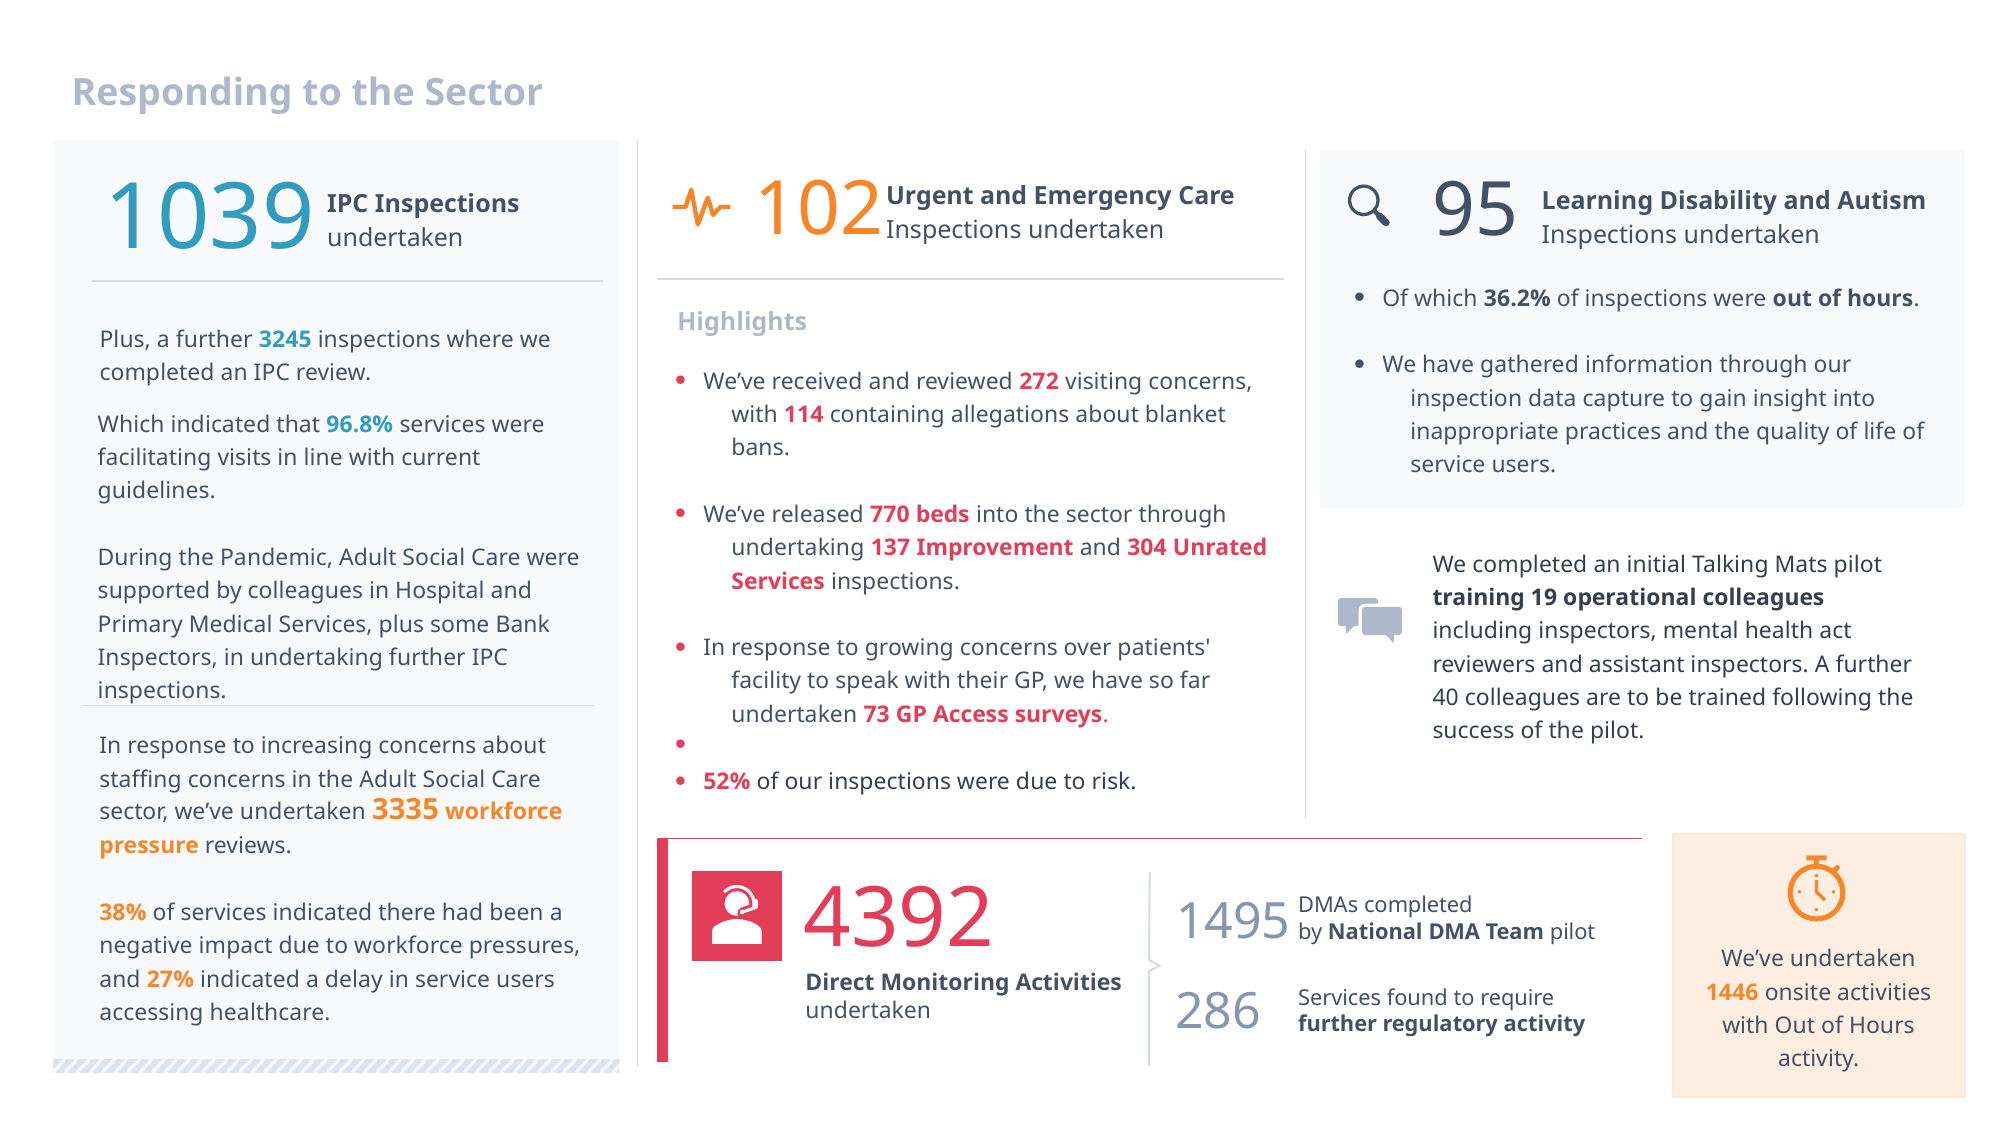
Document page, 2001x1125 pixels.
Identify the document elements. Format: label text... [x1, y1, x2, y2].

text_box Highlights [662, 297, 1035, 344]
picture [1775, 847, 1858, 930]
text_box [1673, 834, 1965, 1097]
text_box Of which 36.2% of inspections were out of hours. We have gathered information through our inspection data capture to gain insight into inappropriate practices and the quality of life of service users. [1339, 269, 1946, 484]
text_box Plus, a further 3245 inspections where we completed an IPC review. [84, 311, 605, 390]
text_box [657, 838, 668, 1062]
text_box Services found to require further regulatory activity [1283, 976, 1650, 1047]
text_box DMAs completed by National DMA Team pilot [1283, 883, 1650, 955]
text_box Direct Monitoring Activities undertaken [790, 960, 1156, 1032]
text_box 95 [1417, 152, 1636, 259]
text_box We’ve received and reviewed 272 visiting concerns, with 114 containing allegations about blanket bans. We’ve released 770 beds into the sector through undertaking 137 Improvement and 304 Unrated Services inspections. In response to growing concerns over patients' facility to speak with their GP, we have so far undertaken 73 GP Access surveys. 52% of our inspections were due to risk. [660, 352, 1293, 769]
text_box 1039 [89, 149, 358, 276]
text_box Learning Disability and Autism Inspections undertaken [1527, 174, 1957, 256]
text_box 4392 [788, 855, 1081, 972]
text_box Responding to the Sector [57, 48, 1110, 134]
text_box Which indicated that 96.8% services were facilitating visits in line with current guidelines. During the Pandemic, Adult Social Care were supported by colleagues in Hospital and Primary Medical Services, plus some Bank Inspectors, in undertaking further IPC inspections. [82, 395, 604, 711]
picture [666, 171, 737, 243]
text_box We completed an initial Talking Mats pilot training 19 operational colleagues including inspectors, mental health act reviewers and assistant inspectors. A further 40 colleagues are to be trained following the success of the pilot. [1418, 536, 1934, 751]
text_box [1320, 149, 1965, 508]
picture [1330, 581, 1409, 660]
text_box IPC Inspections undertaken [358, 177, 580, 259]
picture [1343, 179, 1395, 232]
text_box 1495 [1161, 880, 1454, 957]
text_box [53, 140, 620, 1072]
text_box 102 [739, 151, 958, 258]
text_box 286 [1160, 970, 1452, 1047]
text_box In response to increasing concerns about staffing concerns in the Adult Social Care sector, we’ve undertaken 3335 workforce pressure reviews. 38% of services indicated there had been a negative impact due to workforce pressures, and 27% indicated a delay in service users accessing healthcare. [84, 718, 601, 1032]
picture [699, 876, 775, 952]
text_box [692, 871, 782, 961]
text_box Urgent and Emergency Care Inspections undertaken [871, 169, 1280, 251]
text_box We’ve undertaken 1446 onsite activities with Out of Hours activity. [1688, 930, 1949, 1077]
